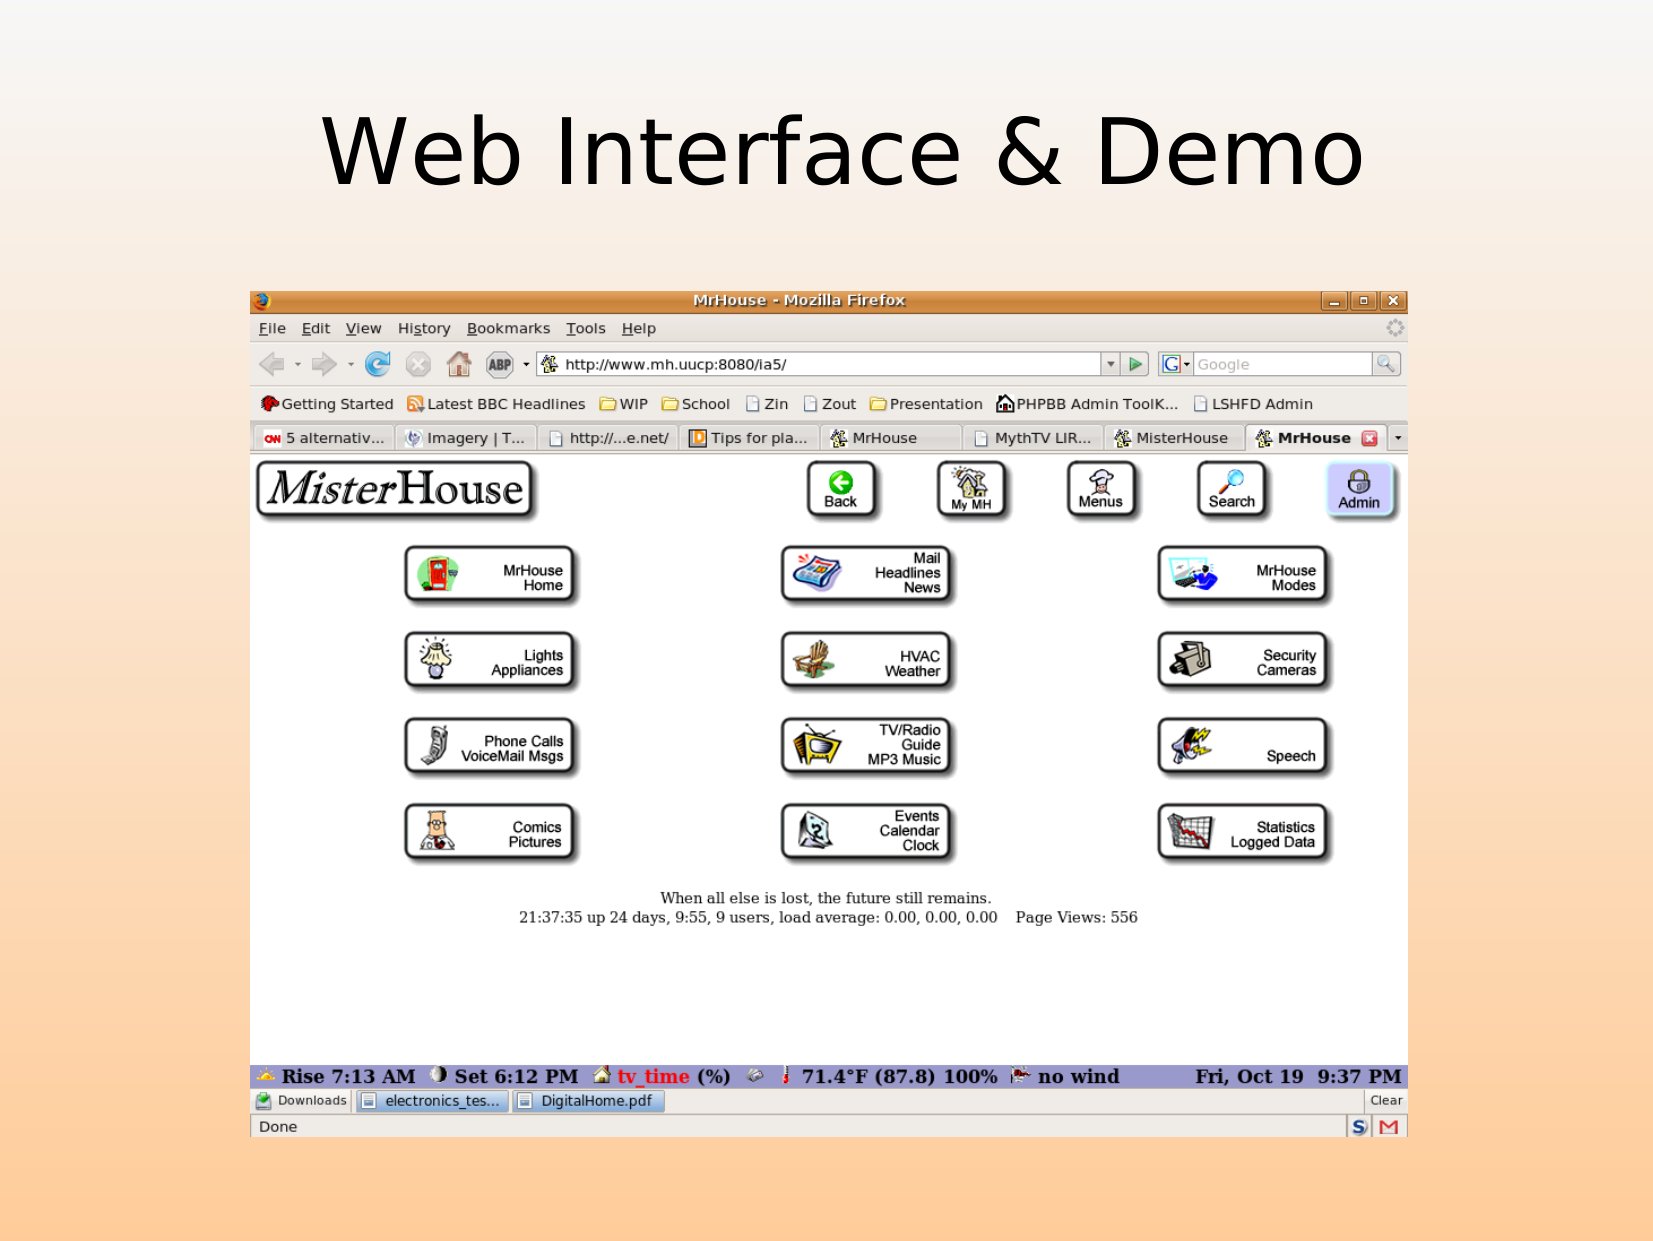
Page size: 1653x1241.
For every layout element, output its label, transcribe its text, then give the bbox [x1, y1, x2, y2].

title Web Interface & Demo [82, 49, 1570, 257]
chart [82, 291, 1570, 1137]
